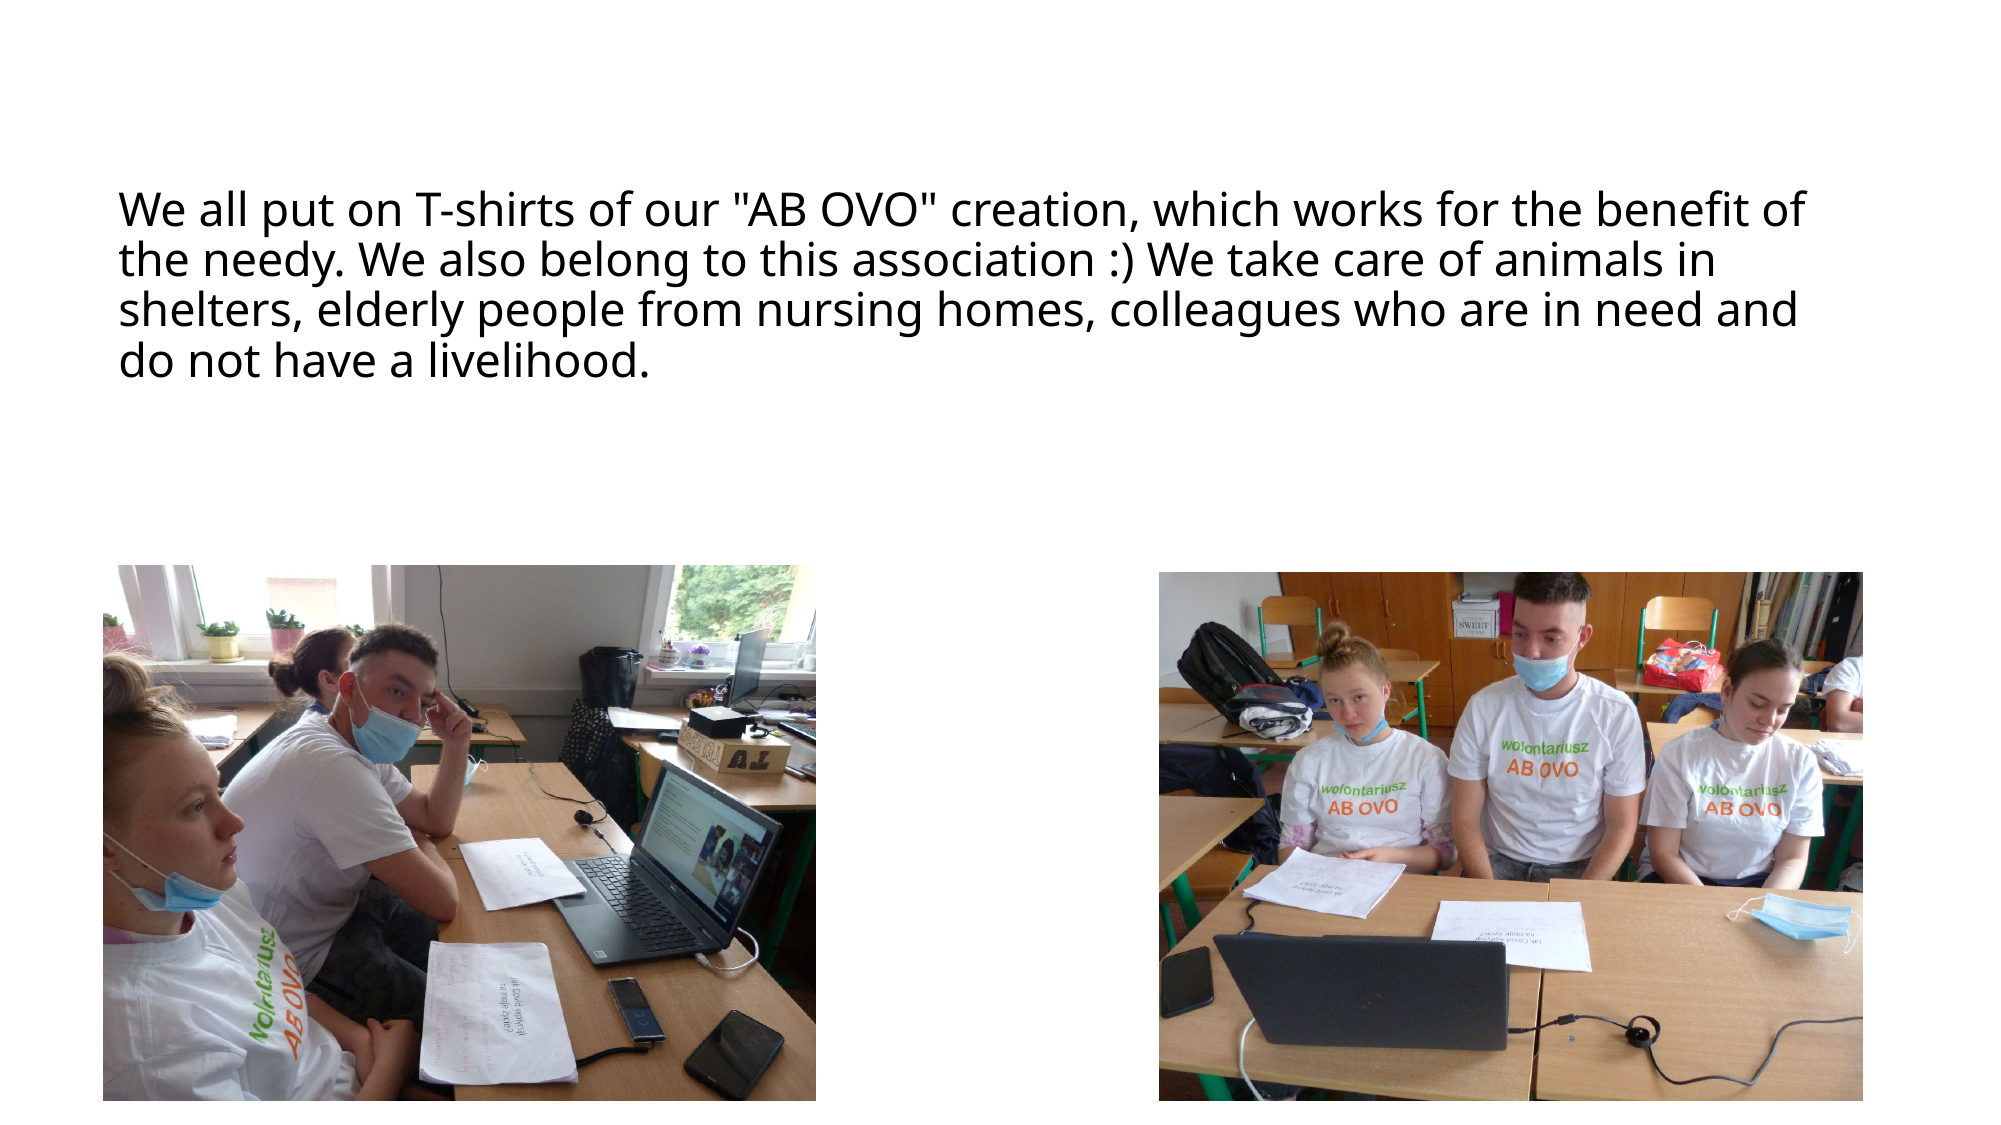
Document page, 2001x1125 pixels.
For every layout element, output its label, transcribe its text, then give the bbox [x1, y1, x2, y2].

picture [1159, 572, 1863, 1101]
title We all put on T-shirts of our "AB OVO" creation, which works for the benefit of the needy. We also belong to this association :) We take care of animals in shelters, elderly people from nursing homes, colleagues who are in need and do not have a livelihood. [103, 178, 1829, 396]
picture [103, 565, 816, 1101]
